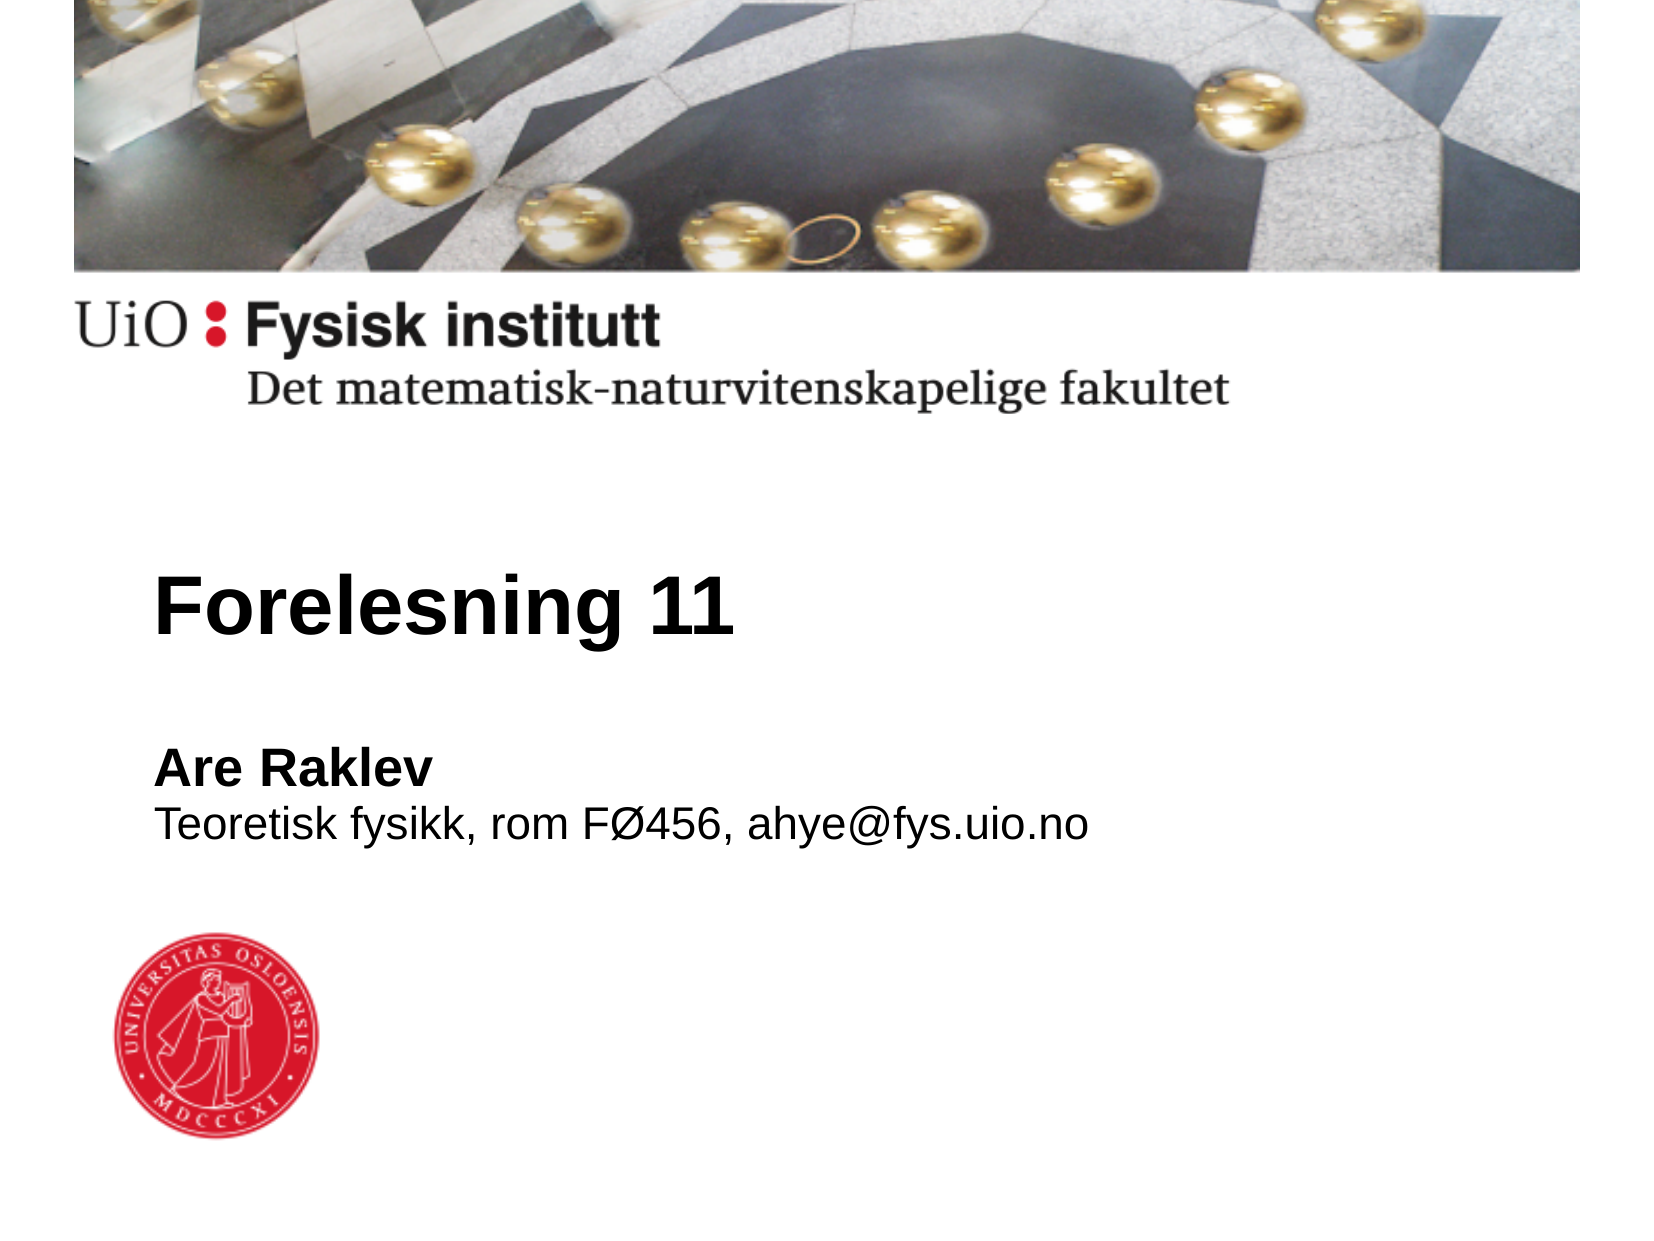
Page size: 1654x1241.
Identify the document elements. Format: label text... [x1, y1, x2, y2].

picture [72, 292, 1238, 420]
picture [109, 927, 326, 1147]
picture [74, 0, 1580, 280]
title Are Raklev Teoretisk fysikk, rom FØ456, ahye@fys.uio.no [153, 725, 1500, 862]
subtitle Forelesning 11 [153, 545, 1418, 666]
